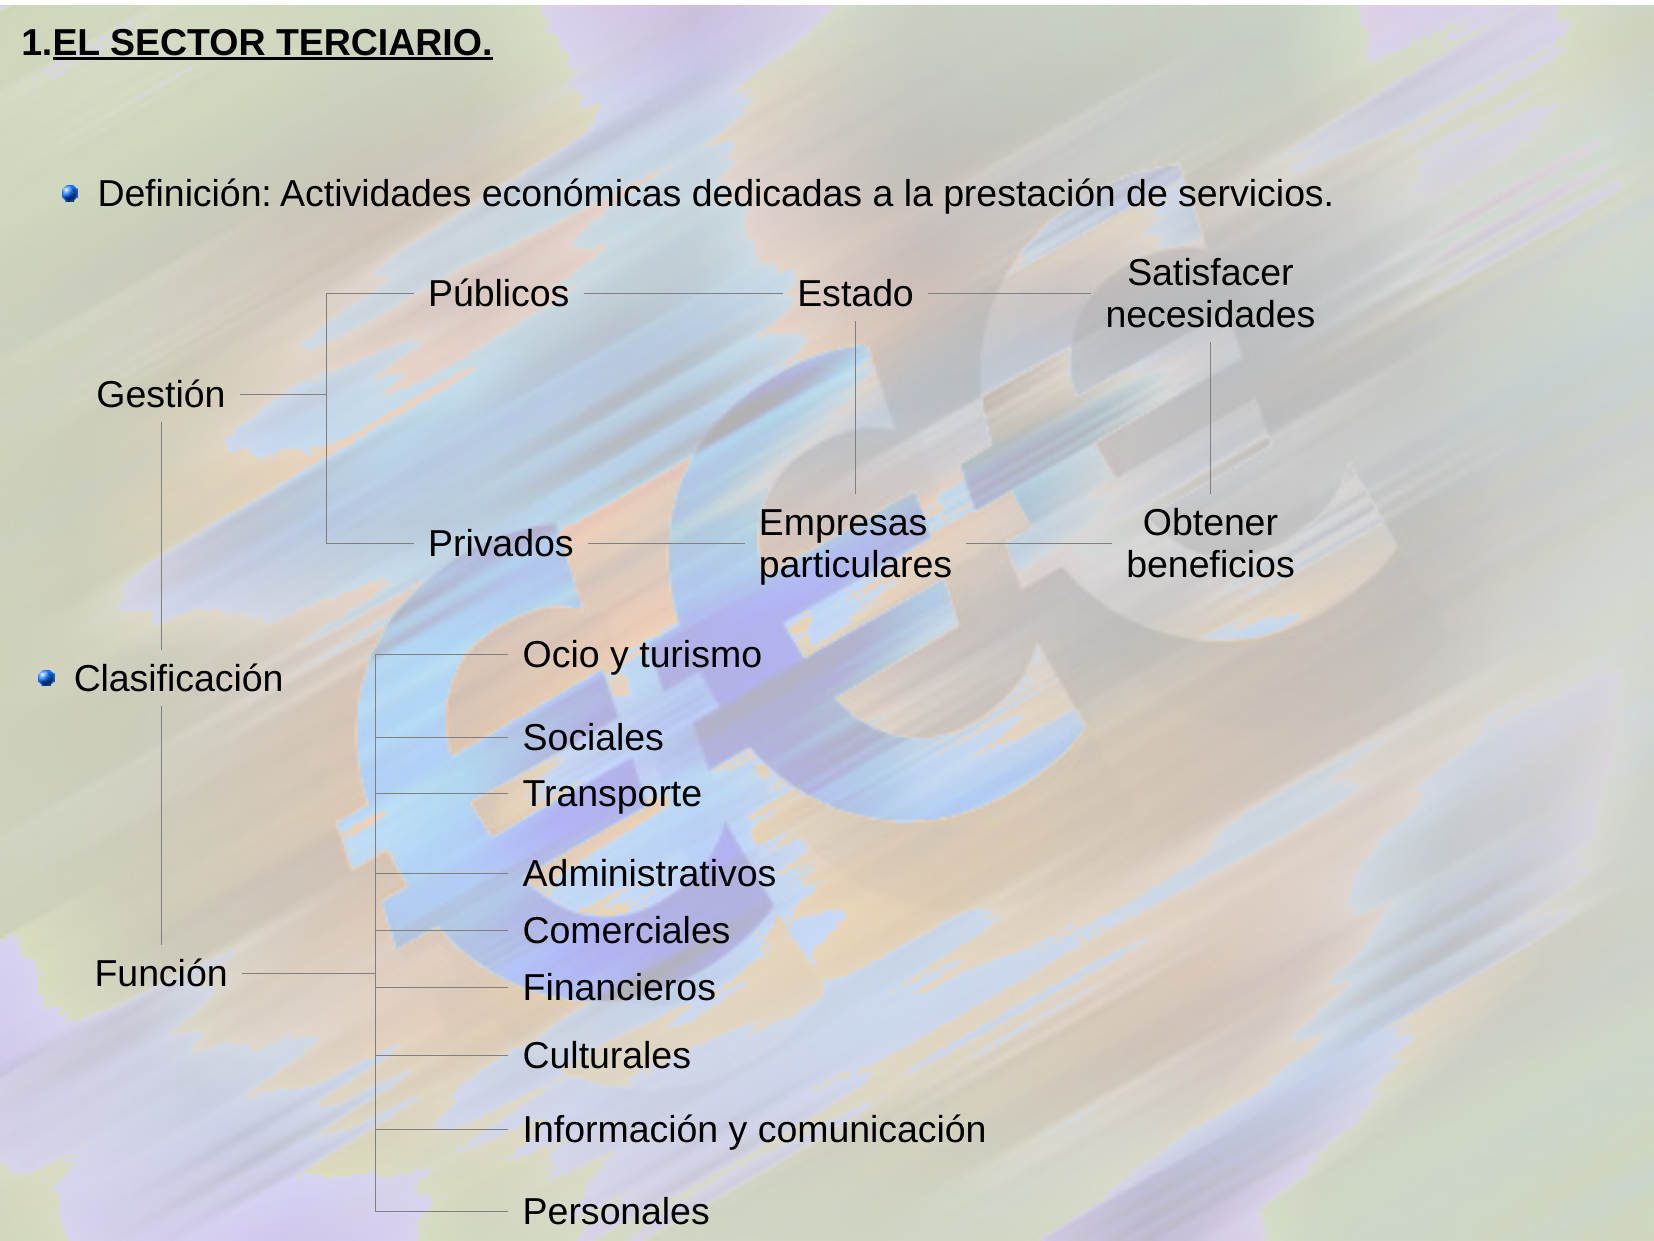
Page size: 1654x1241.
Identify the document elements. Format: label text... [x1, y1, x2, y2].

text_box Administrativos [507, 845, 792, 903]
text_box Transporte [507, 765, 718, 823]
picture [327, 294, 855, 543]
text_box Financieros [507, 959, 731, 1016]
picture [376, 738, 507, 793]
text_box Definición: Actividades económicas dedicadas a la prestación de servicios. [47, 165, 1350, 223]
text_box Comerciales [507, 902, 746, 959]
text_box Ocio y turismo [507, 625, 778, 683]
picture [376, 874, 507, 930]
text_box Estado [782, 264, 929, 322]
text_box Privados [413, 514, 589, 572]
text_box Culturales [507, 1027, 706, 1085]
text_box Gestión [81, 366, 241, 423]
text_box Obtener beneficios [1111, 493, 1310, 593]
text_box Empresas particulares [744, 493, 967, 593]
picture [856, 294, 1210, 543]
text_box Sociales [507, 708, 679, 765]
text_box Personales [507, 1183, 725, 1241]
picture [376, 931, 507, 987]
text_box Información y comunicación [507, 1100, 1002, 1158]
text_box Públicos [413, 264, 585, 322]
text_box Función [79, 944, 243, 1002]
text_box Clasificación [23, 649, 299, 707]
text_box Satisfacer necesidades [1090, 243, 1331, 343]
text_box 1.EL SECTOR TERCIARIO. [6, 14, 508, 71]
picture [0, 5, 1654, 1241]
